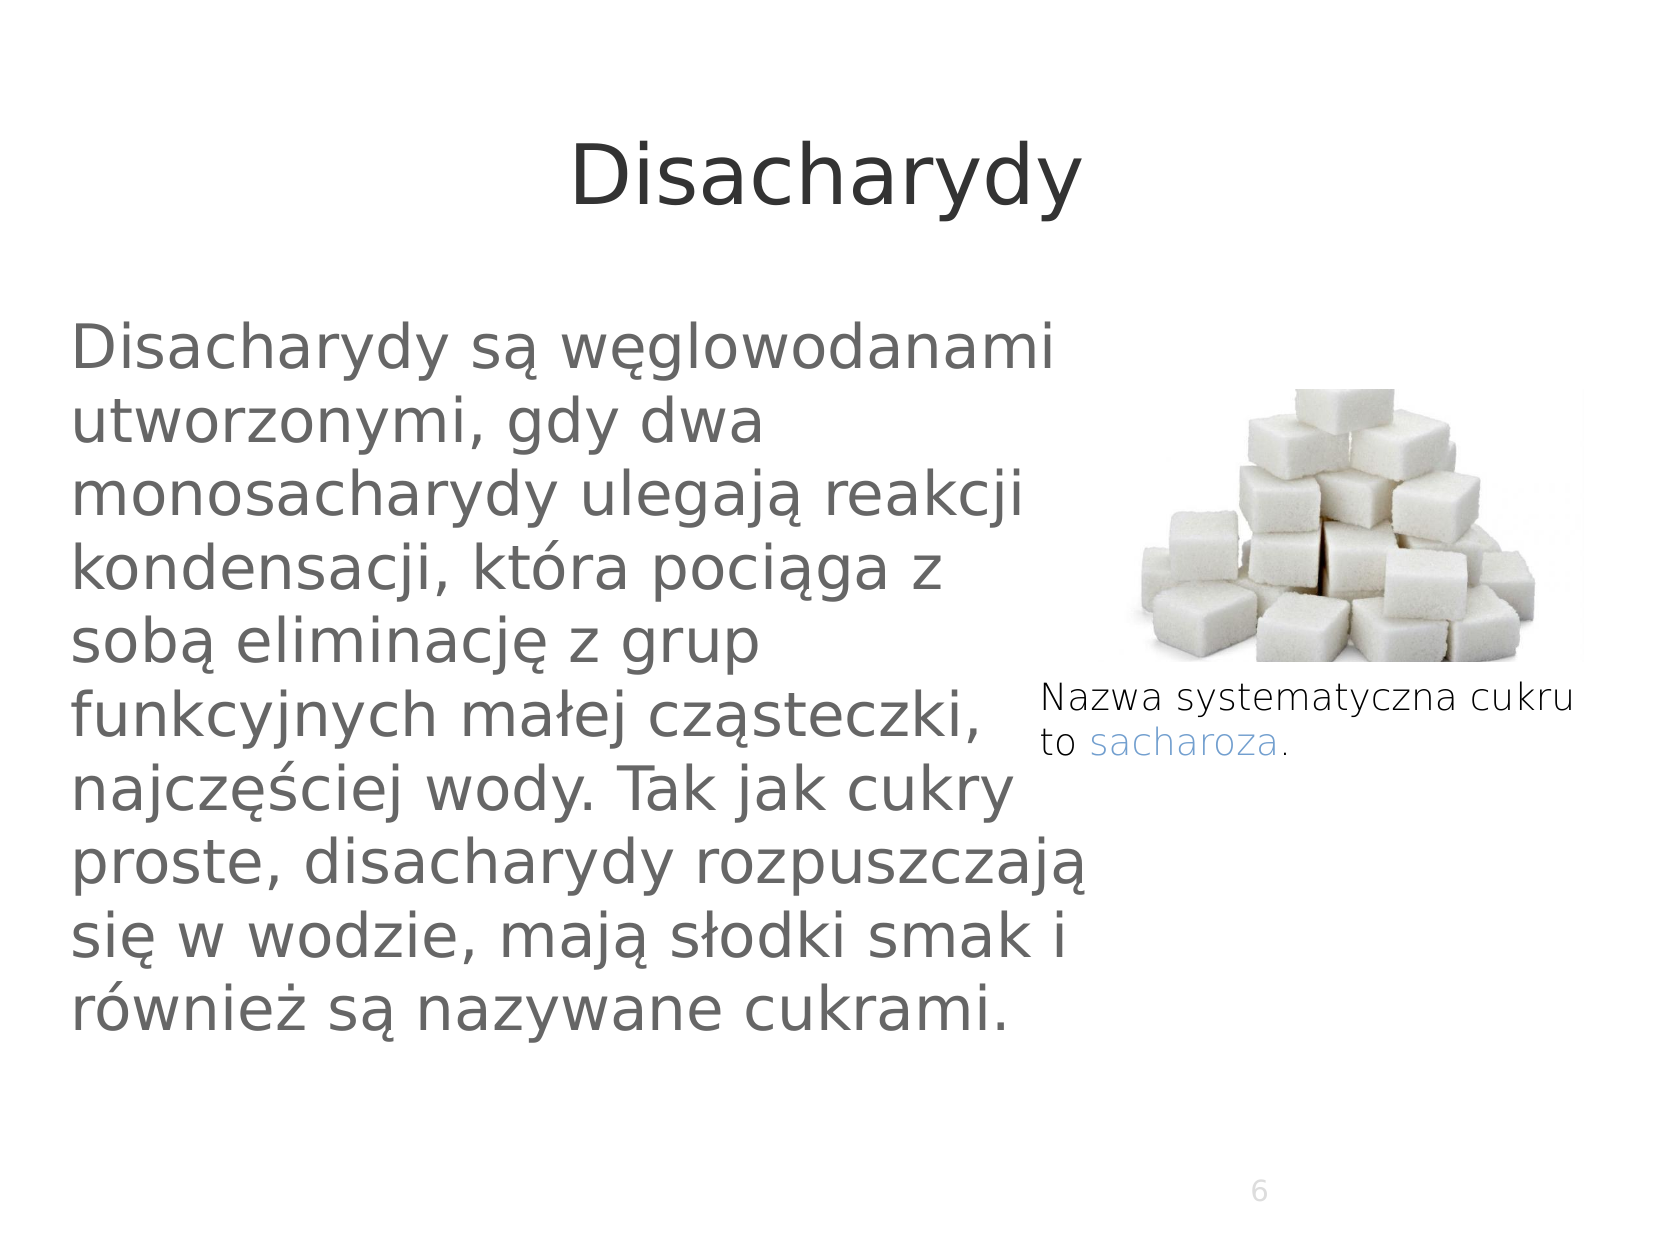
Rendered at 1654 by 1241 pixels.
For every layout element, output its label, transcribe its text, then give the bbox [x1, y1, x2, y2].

picture [1098, 389, 1584, 662]
list Nazwa systematyczna cukru to sacharoza. [1039, 673, 1619, 863]
title Disacharydy [114, 73, 1539, 271]
list Disacharydy są węglowodanami utworzonymi, gdy dwa monosacharydy ulegają reakcji kondensacji, która pociąga z sobą eliminację z grup funkcyjnych małej cząsteczki, najczęściej wody. Tak jak cukry proste, disacharydy rozpuszczają się w wodzie, mają słodki smak i również są nazywane cukrami. [70, 307, 1090, 1075]
text_box [1250, 1172, 1636, 1241]
